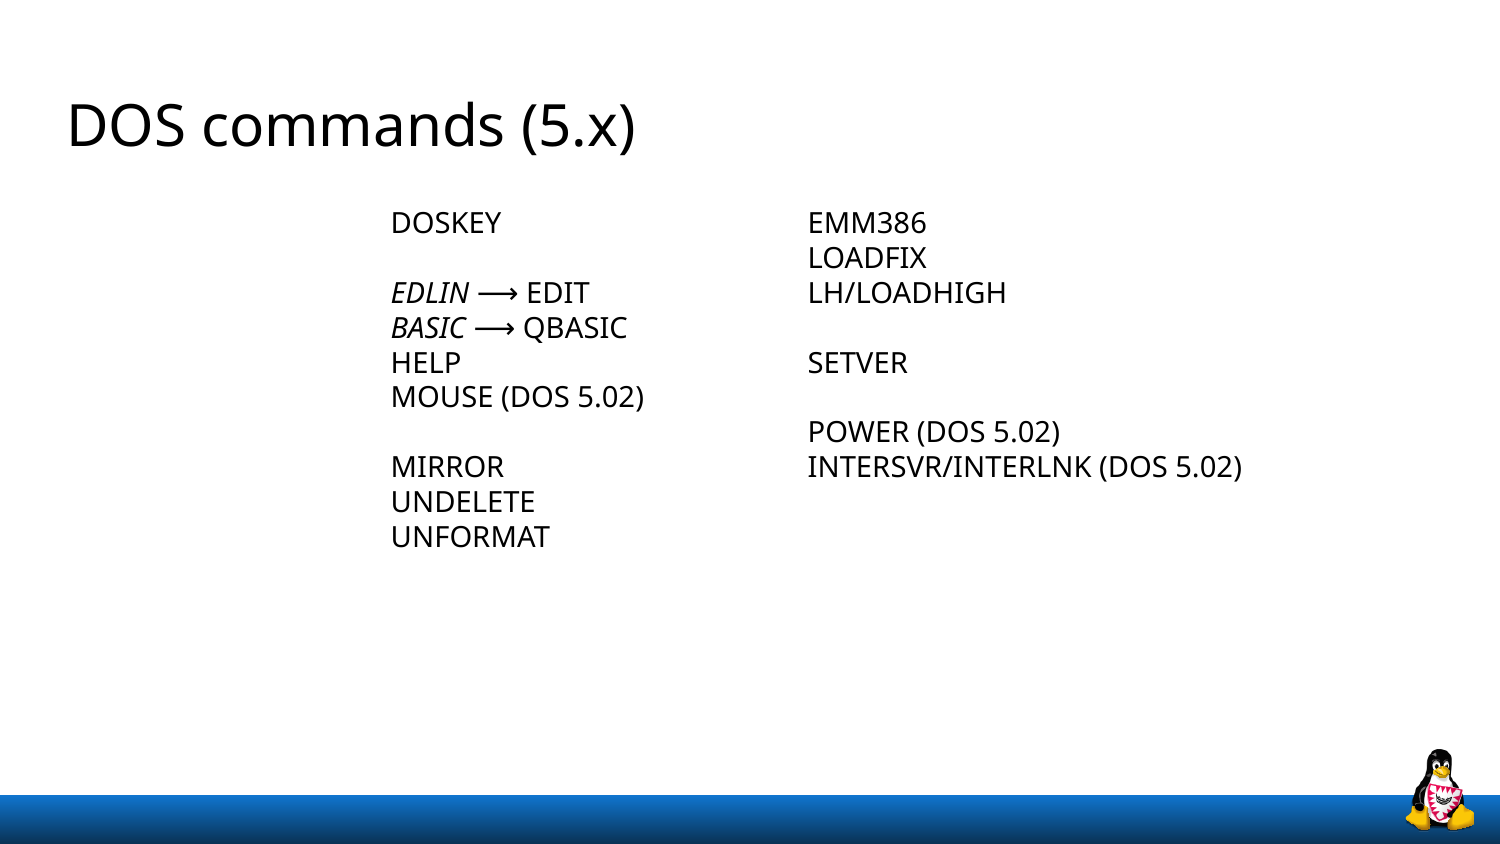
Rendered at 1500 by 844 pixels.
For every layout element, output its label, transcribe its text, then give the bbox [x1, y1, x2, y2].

title DOS commands (5.x) [51, 72, 1449, 167]
list DOSKEY EDLIN ⟶ EDIT BASIC ⟶ QBASIC HELP MOUSE (DOS 5.02) MIRROR UNDELETE UNFORMAT [375, 189, 708, 750]
picture [1399, 749, 1480, 830]
list EMM386 LOADFIX LH/LOADHIGH SETVER POWER (DOS 5.02) INTERSVR/INTERLNK (DOS 5.02) [792, 189, 1449, 750]
